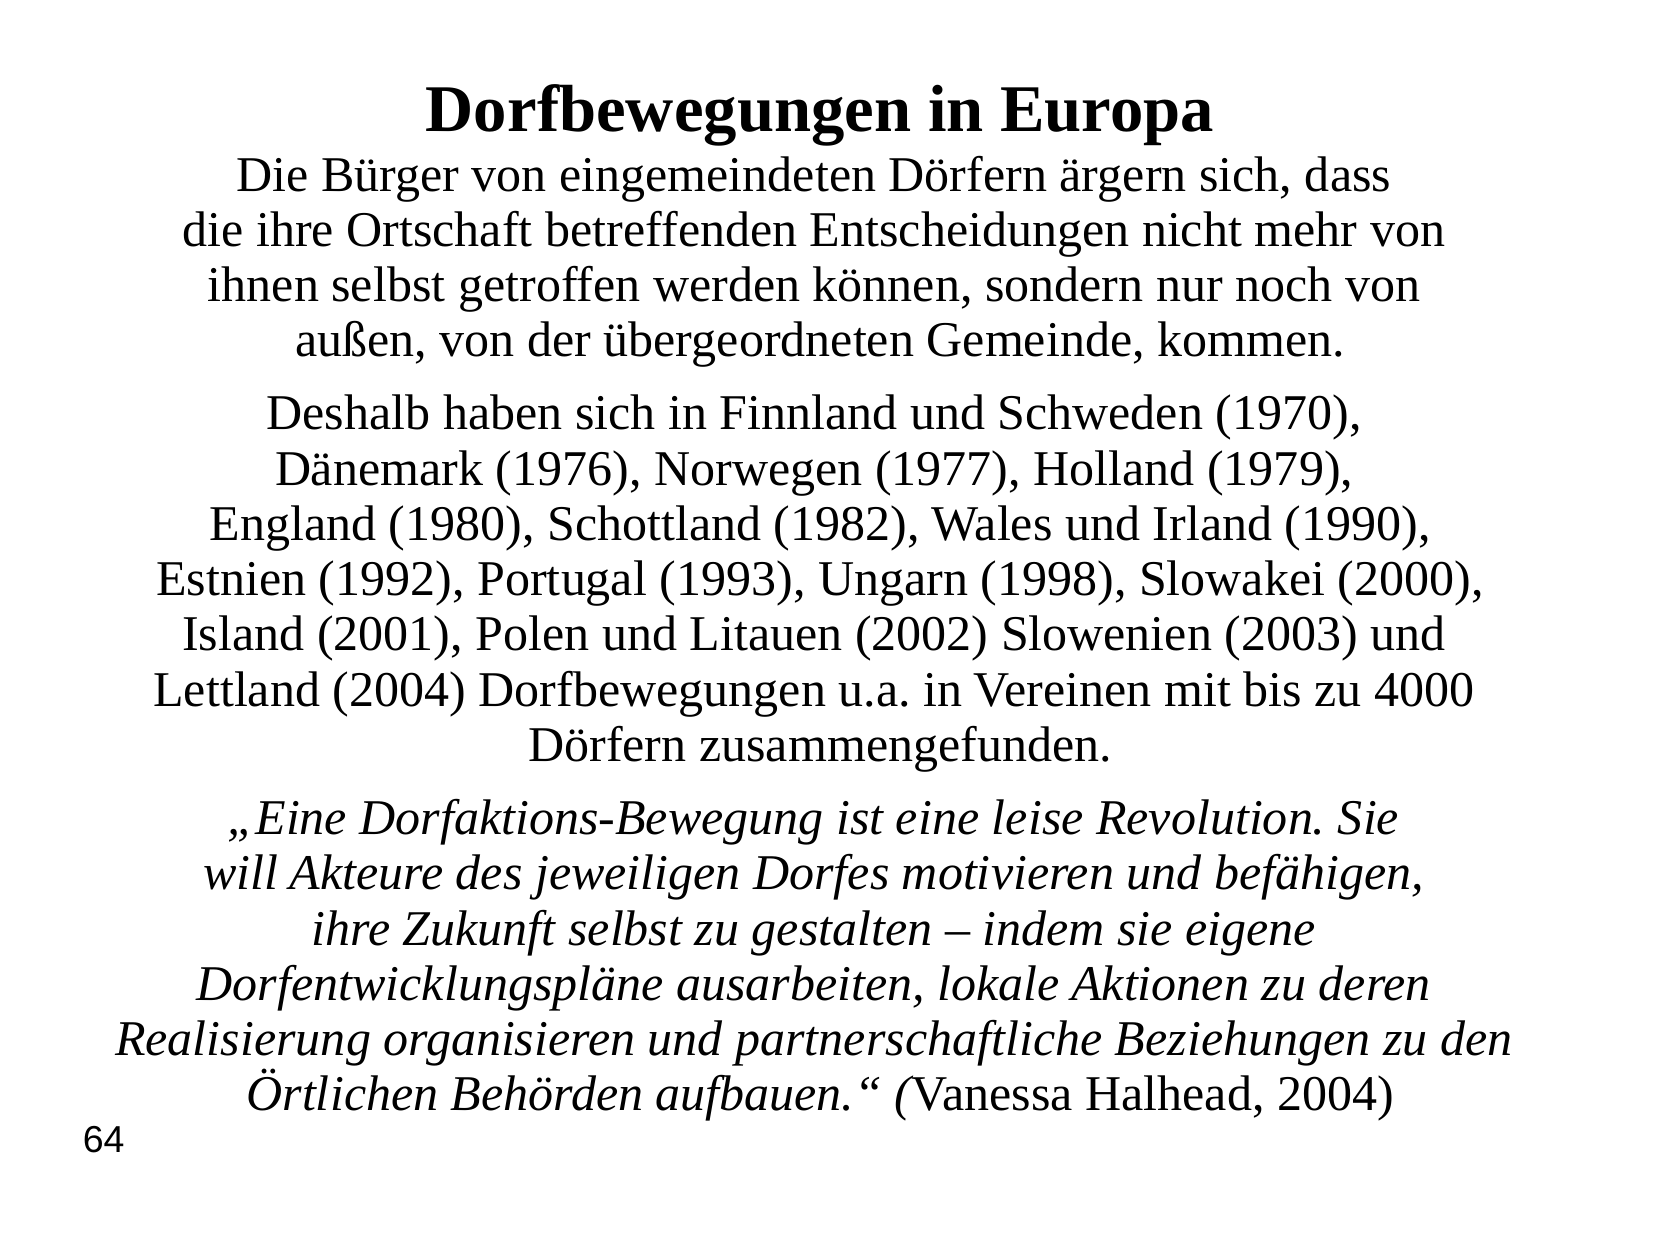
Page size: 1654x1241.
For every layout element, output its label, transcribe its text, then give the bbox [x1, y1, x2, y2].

text_box Dorfbewegungen in Europa Die Bürger von eingemeindeten Dörfern ärgern sich, dass die ihre Ortschaft betreffenden Entscheidungen nicht mehr von ihnen selbst getroffen werden können, sondern nur noch von außen, von der übergeordneten Gemeinde, kommen. Deshalb haben sich in Finnland und Schweden (1970), Dänemark (1976), Norwegen (1977), Holland (1979), England (1980), Schottland (1982), Wales und Irland (1990), Estnien (1992), Portugal (1993), Ungarn (1998), Slowakei (2000), Island (2001), Polen und Litauen (2002) Slowenien (2003) und Lettland (2004) Dorfbewegungen u.a. in Vereinen mit bis zu 4000 Dörfern zusammengefunden. „Eine Dorfaktions-Bewegung ist eine leise Revolution. Sie will Akteure des jeweiligen Dorfes motivieren und befähigen, ihre Zukunft selbst zu gestalten – indem sie eigene Dorfentwicklungspläne ausarbeiten, lokale Aktionen zu deren Realisierung organisieren und partnerschaftliche Beziehungen zu den Örtlichen Behörden aufbauen.“ (Vanessa Halhead, 2004) [93, 65, 1548, 1130]
text_box <Nummer> [68, 1111, 286, 1182]
